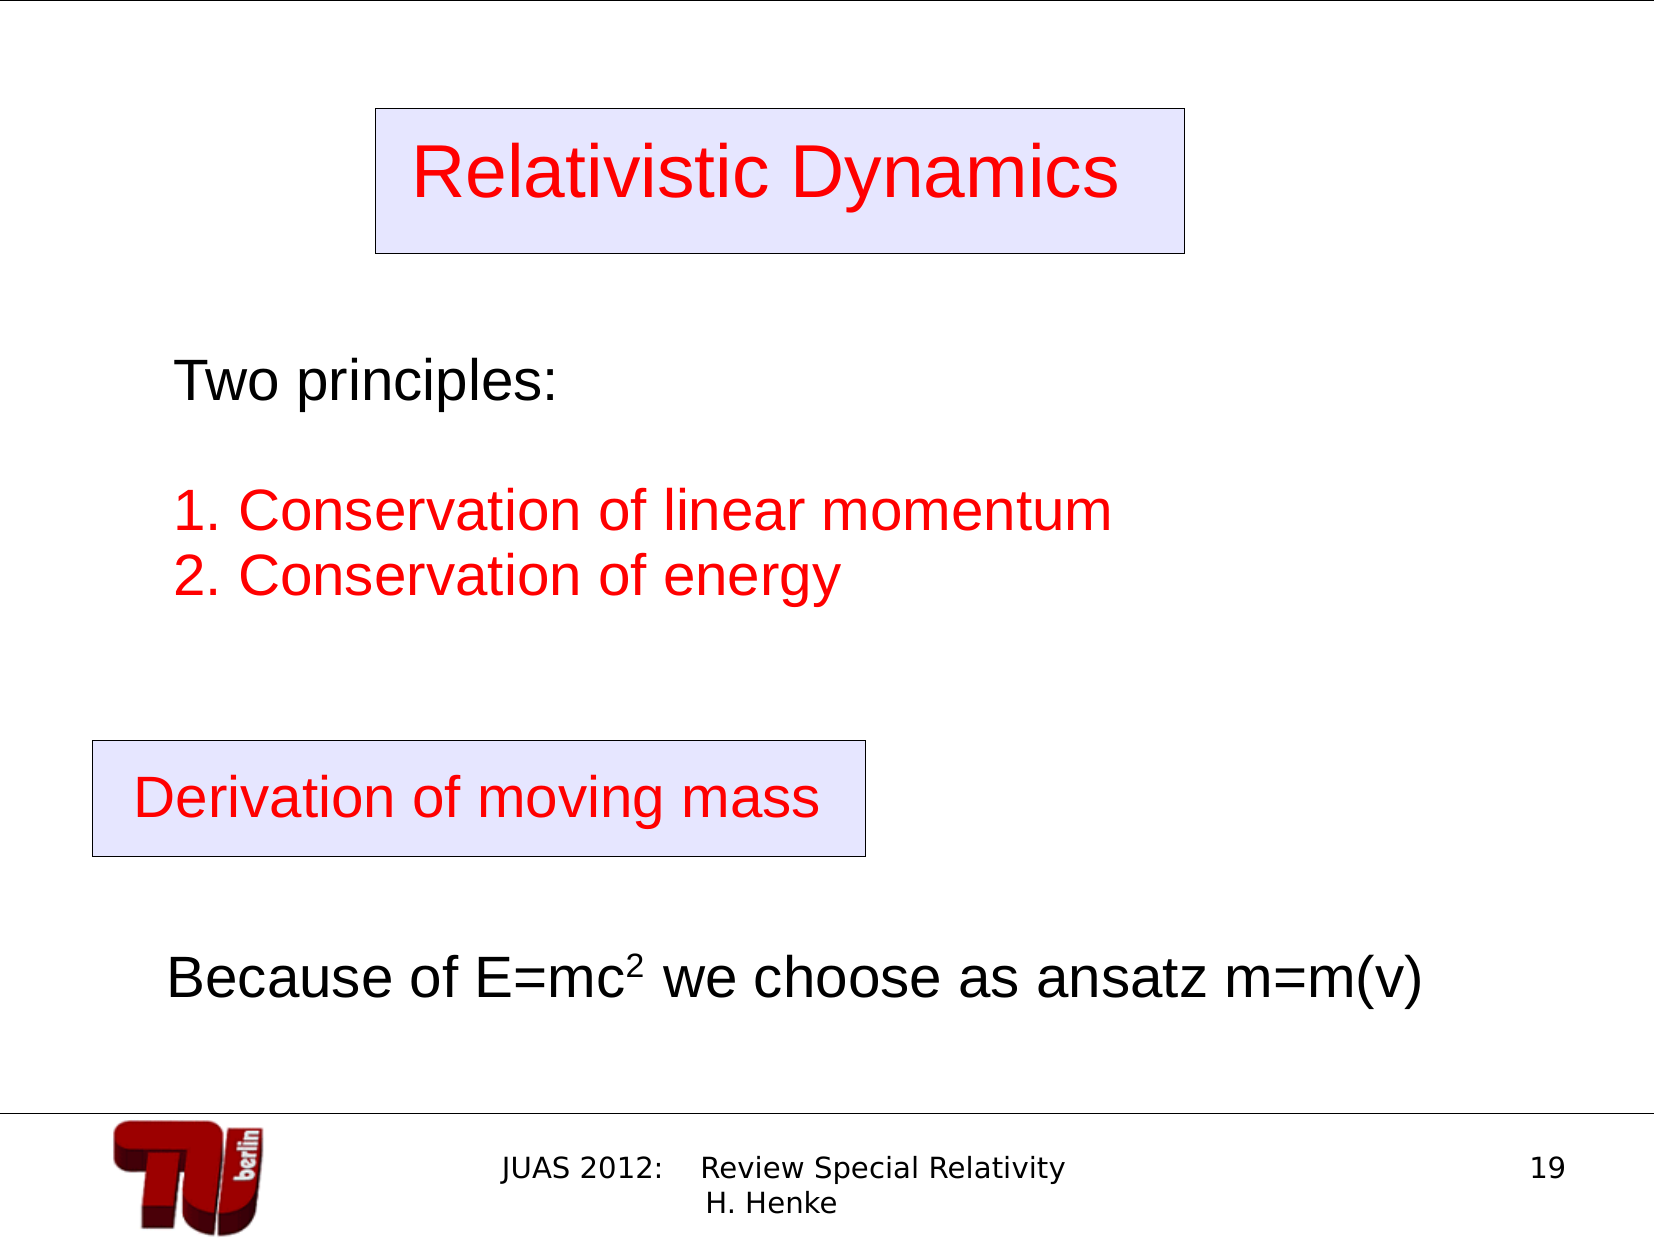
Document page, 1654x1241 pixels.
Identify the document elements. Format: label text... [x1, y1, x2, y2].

text_box [92, 740, 866, 857]
text_box Derivation of moving mass [118, 757, 837, 837]
picture [112, 1119, 265, 1238]
text_box Because of E=mc2 we choose as ansatz m=m(v) [151, 937, 1448, 1056]
text_box [375, 108, 1185, 254]
text_box Relativistic Dynamics [396, 121, 1248, 221]
text_box Two principles: 1. Conservation of linear momentum 2. Conservation of energy [158, 340, 1206, 615]
